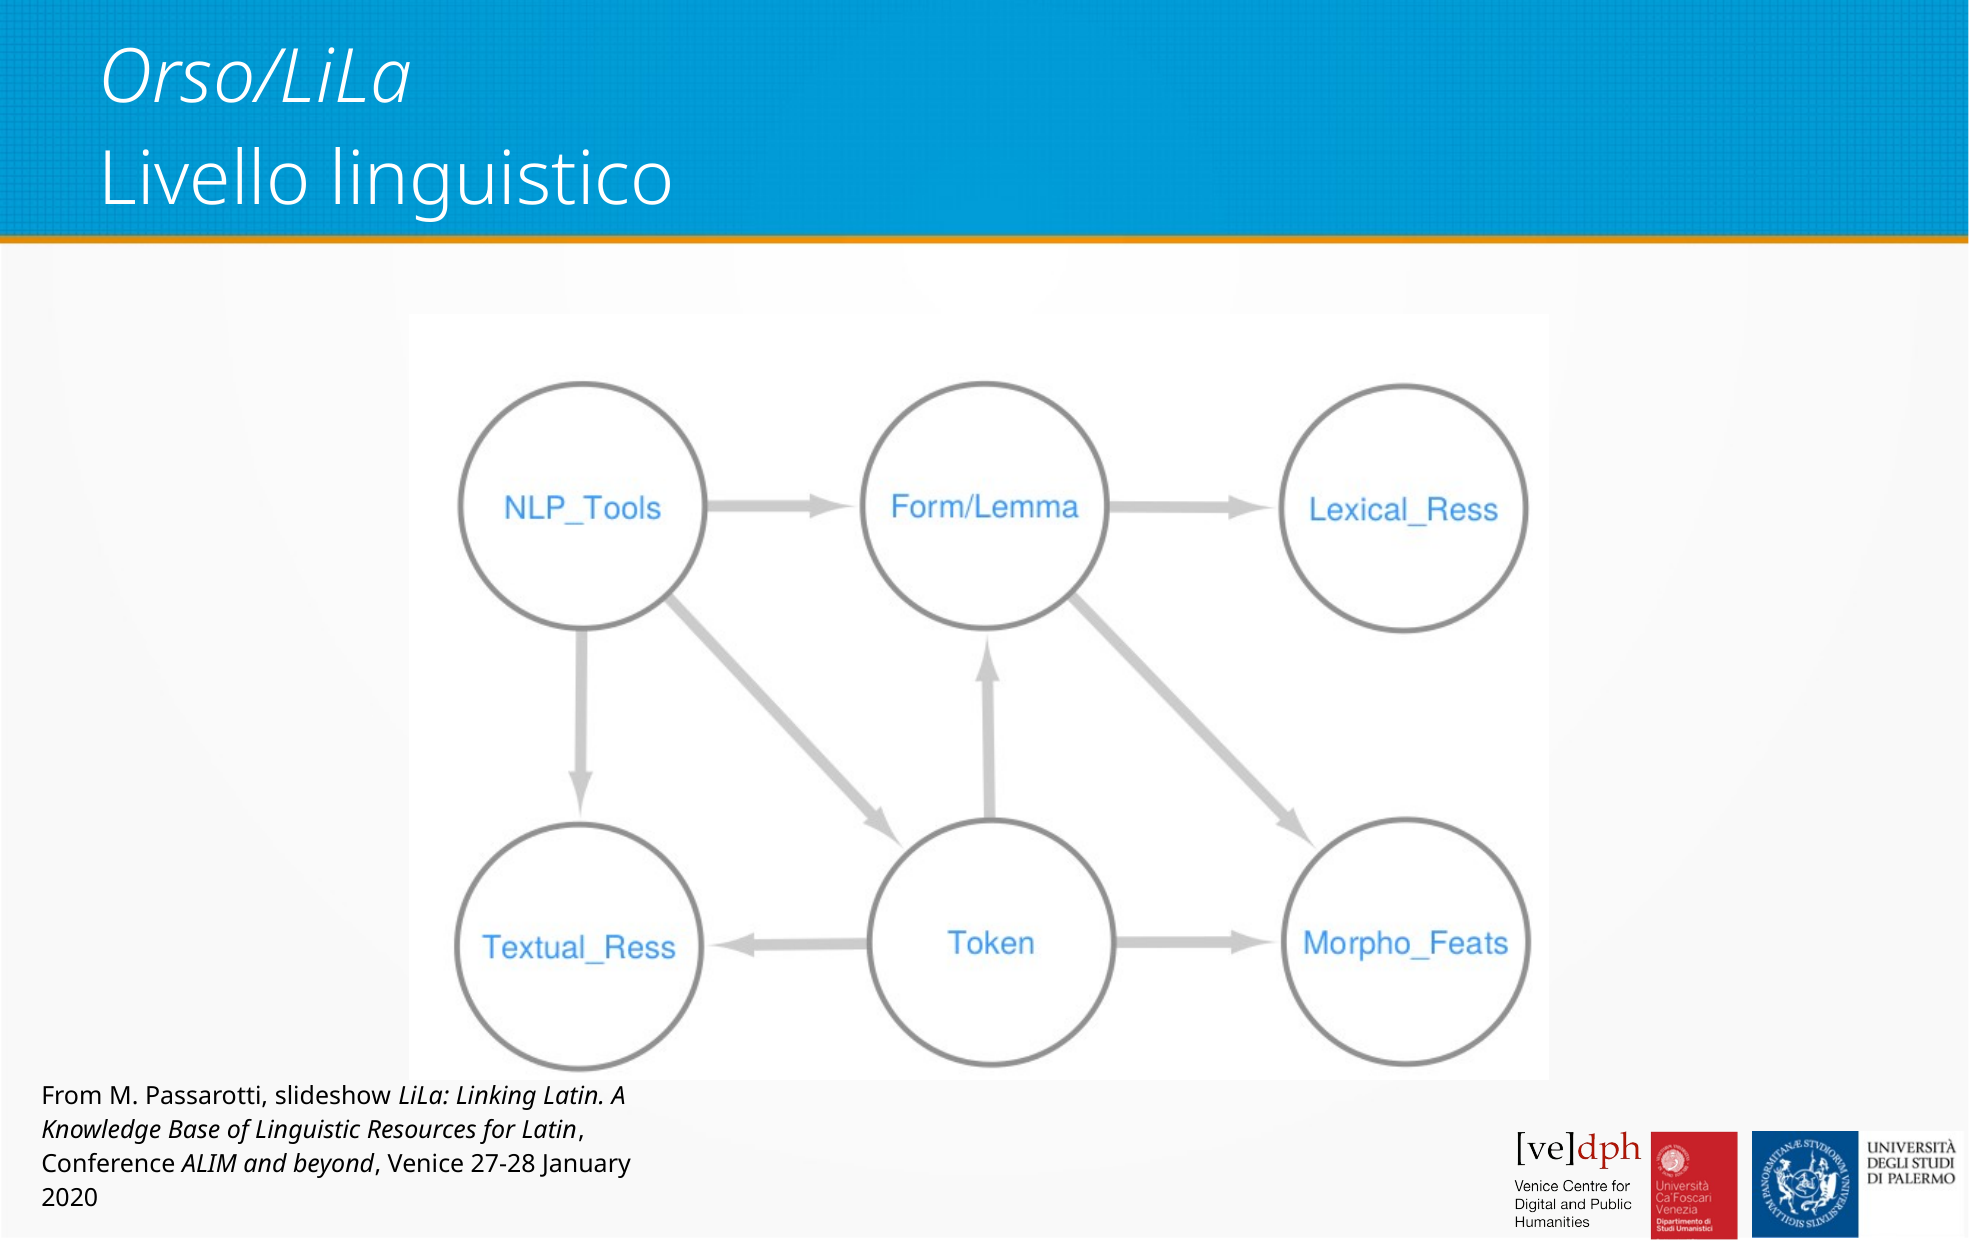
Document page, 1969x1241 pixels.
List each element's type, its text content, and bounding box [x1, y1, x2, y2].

text_box From M. Passarotti, slideshow LiLa: Linking Latin. A Knowledge Base of Linguistic Resources for Latin, Conference ALIM and beyond, Venice 27-28 January 2020 [35, 1081, 662, 1211]
picture [0, 233, 1969, 1241]
title Orso/LiLa Livello linguistico [98, 19, 1870, 227]
